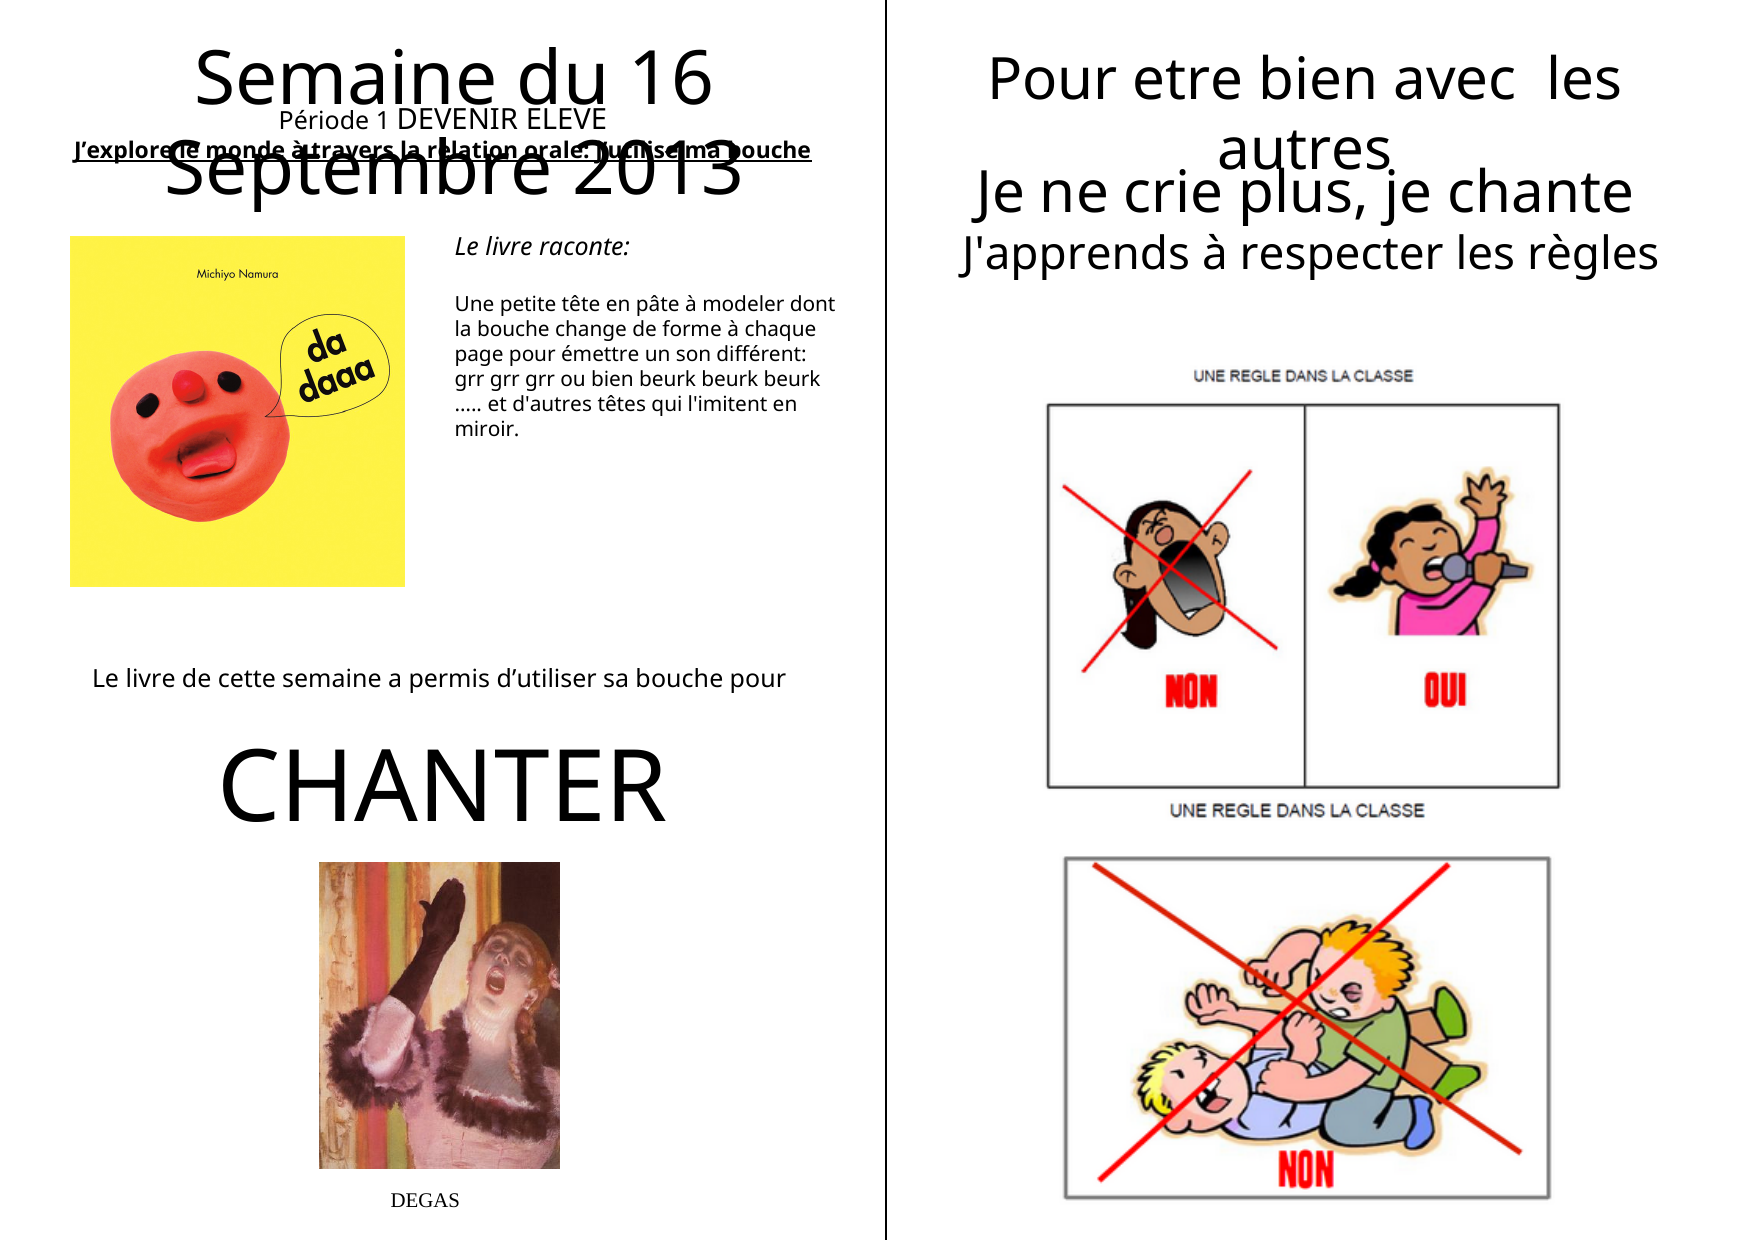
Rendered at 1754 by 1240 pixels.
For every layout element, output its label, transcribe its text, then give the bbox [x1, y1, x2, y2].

text_box Semaine du 16 Septembre 2013 [47, 23, 863, 119]
text_box DEGAS [342, 1180, 508, 1217]
picture [70, 236, 405, 587]
text_box Pour etre bien avec les autres [968, 35, 1642, 147]
text_box Je ne crie plus, je chante J'apprends à respecter les règles [933, 147, 1678, 420]
picture [319, 862, 560, 1169]
text_box Le livre de cette semaine a permis d’utiliser sa bouche pour CHANTER [35, 626, 851, 1240]
picture [1027, 354, 1575, 1215]
text_box Période 1 DEVENIR ELEVE J’explore le monde à travers la relation orale: j’utilise ma bouche [35, 94, 851, 225]
text_box Le livre raconte: Une petite tête en pâte à modeler dont la bouche change de forme à chaque page pour émettre un son différent: grr grr grr ou bien beurk beurk beurk ….. et d'autres têtes qui l'imitent en miroir. [448, 224, 844, 603]
